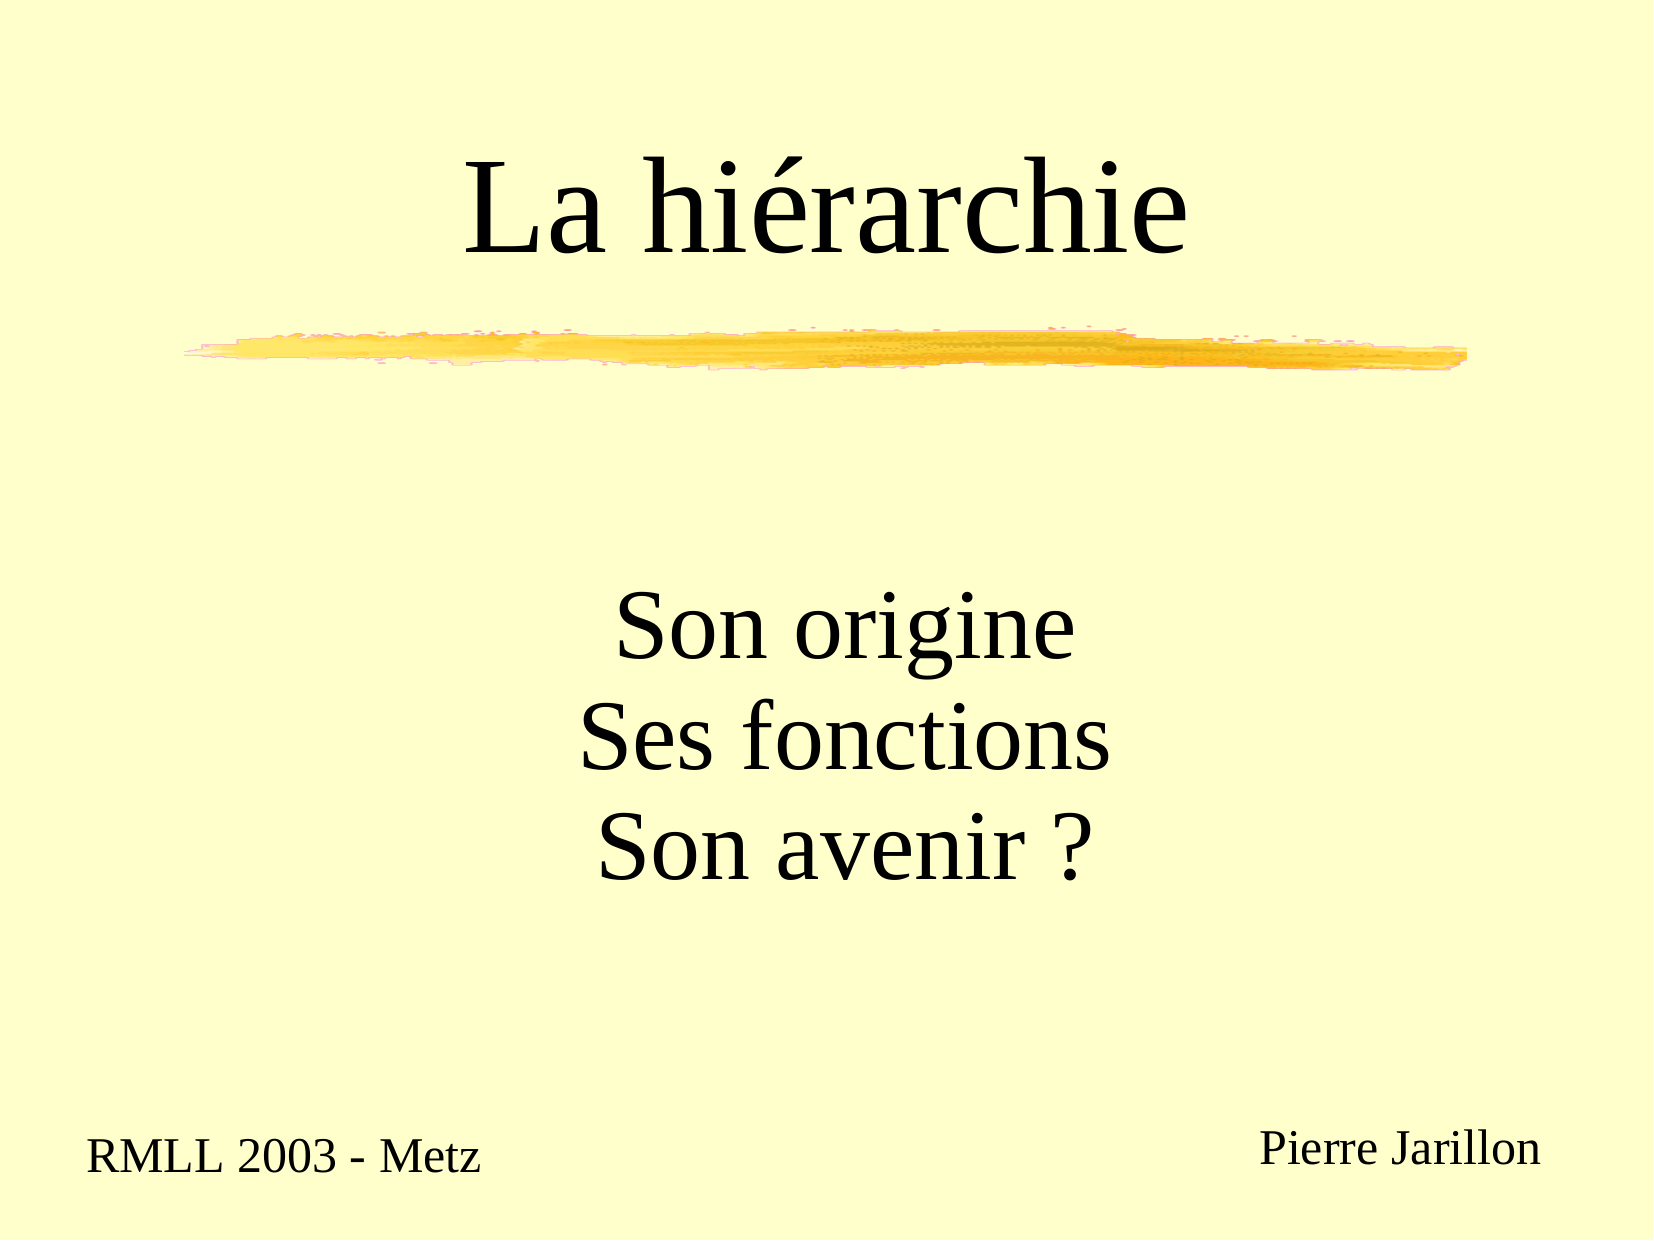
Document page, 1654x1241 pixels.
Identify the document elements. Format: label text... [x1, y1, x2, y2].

picture [184, 321, 1467, 380]
title La hiérarchie [121, 102, 1534, 311]
text_box Pierre Jarillon [1259, 1120, 1577, 1181]
subtitle Son origine Ses fonctions Son avenir ? [121, 344, 1534, 1127]
text_box RMLL 2003 - Metz [85, 1128, 601, 1189]
